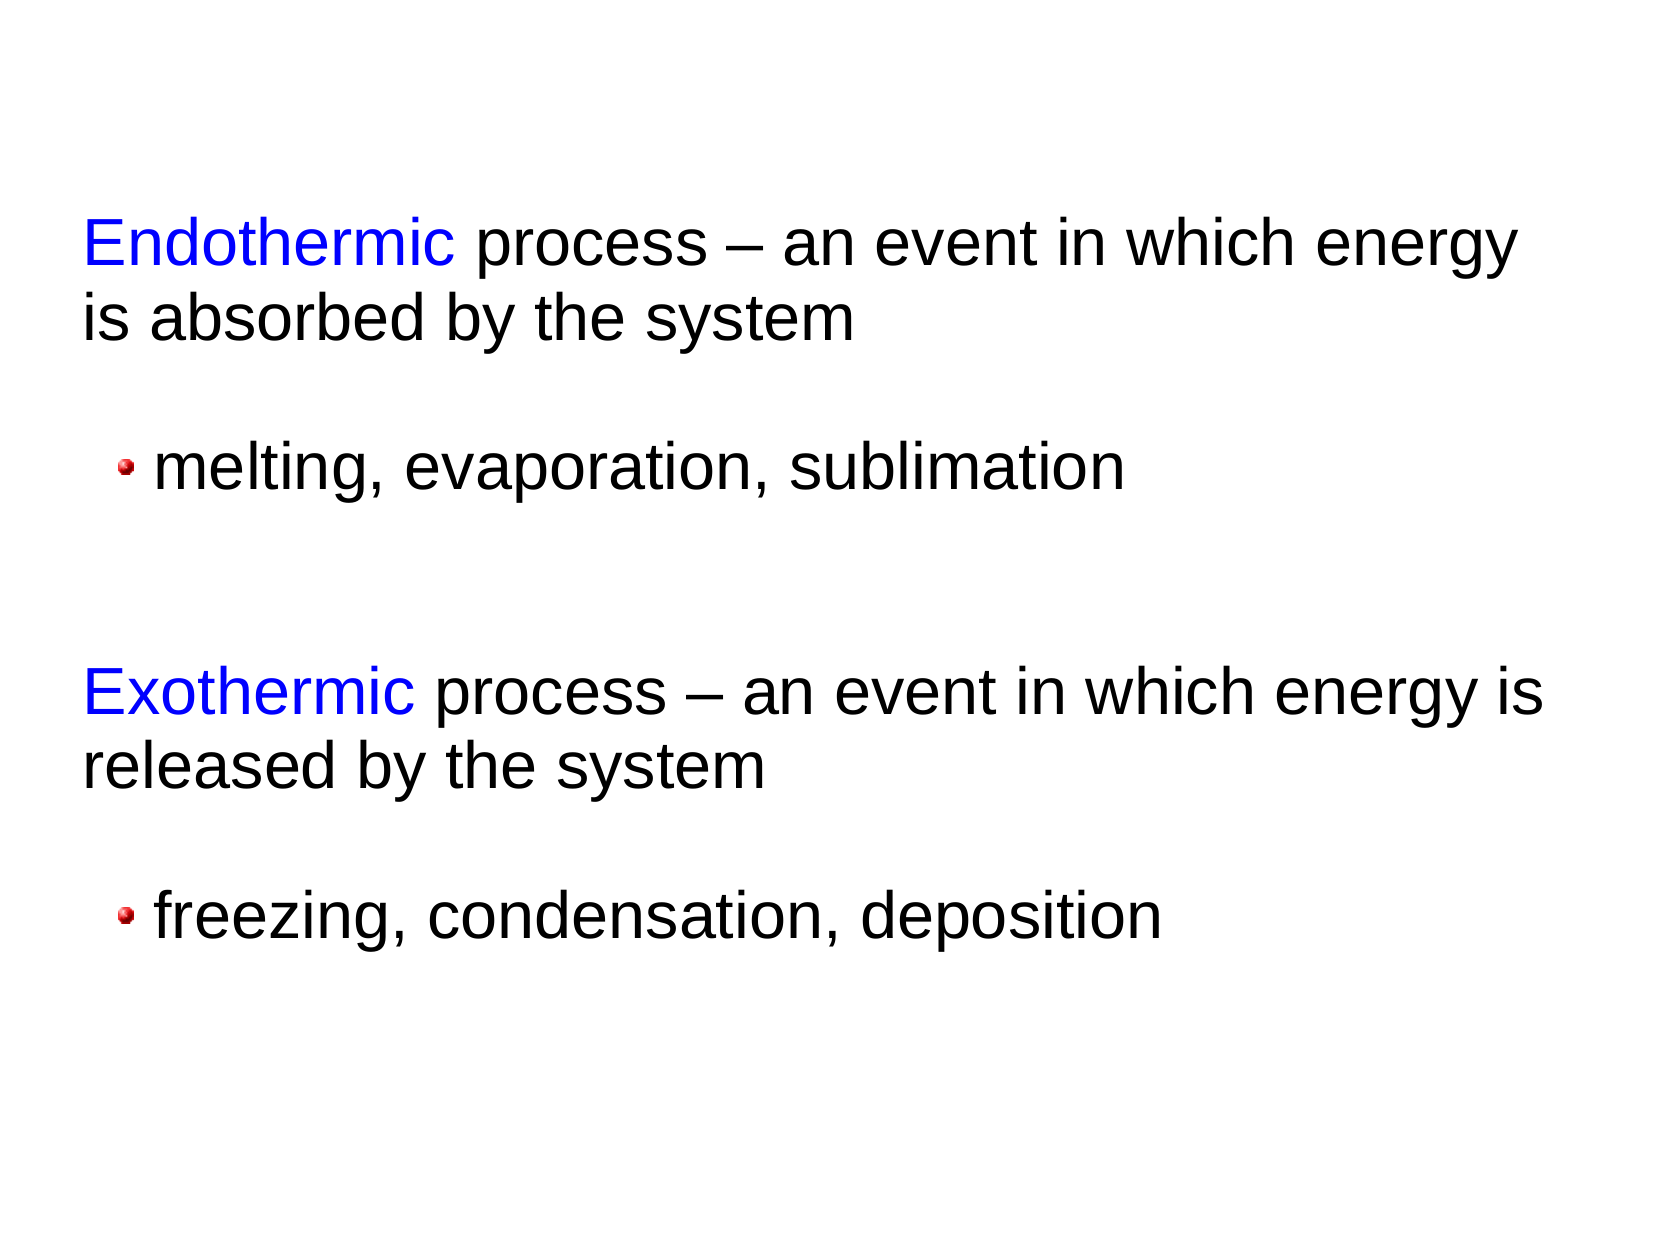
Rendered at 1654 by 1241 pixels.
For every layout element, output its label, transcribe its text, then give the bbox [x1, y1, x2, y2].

subtitle Endothermic process – an event in which energy is absorbed by the system melting, evaporation, sublimation Exothermic process – an event in which energy is released by the system freezing, condensation, deposition [82, 49, 1571, 1109]
